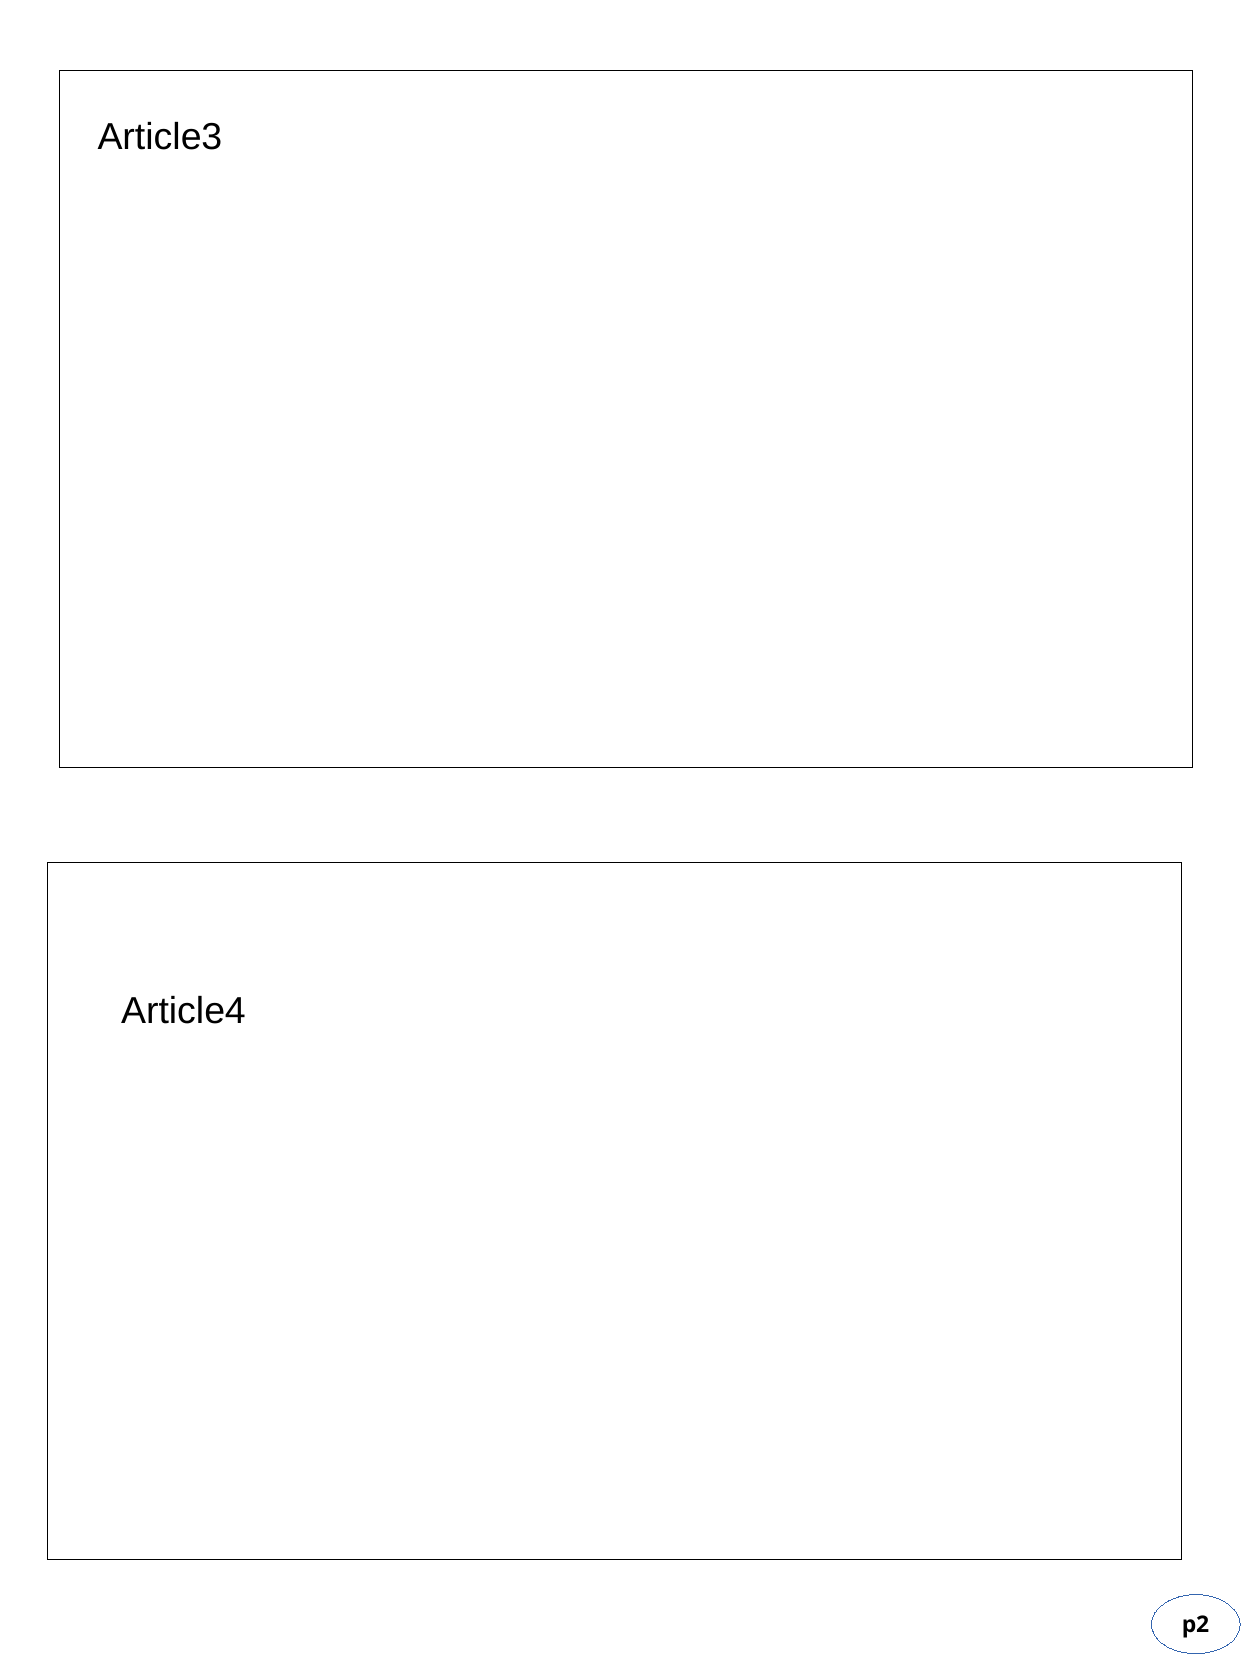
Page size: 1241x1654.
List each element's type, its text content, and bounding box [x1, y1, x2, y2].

text_box Article4 [106, 982, 579, 1040]
text_box Article3 [82, 108, 556, 166]
text_box p2 [1151, 1594, 1241, 1654]
